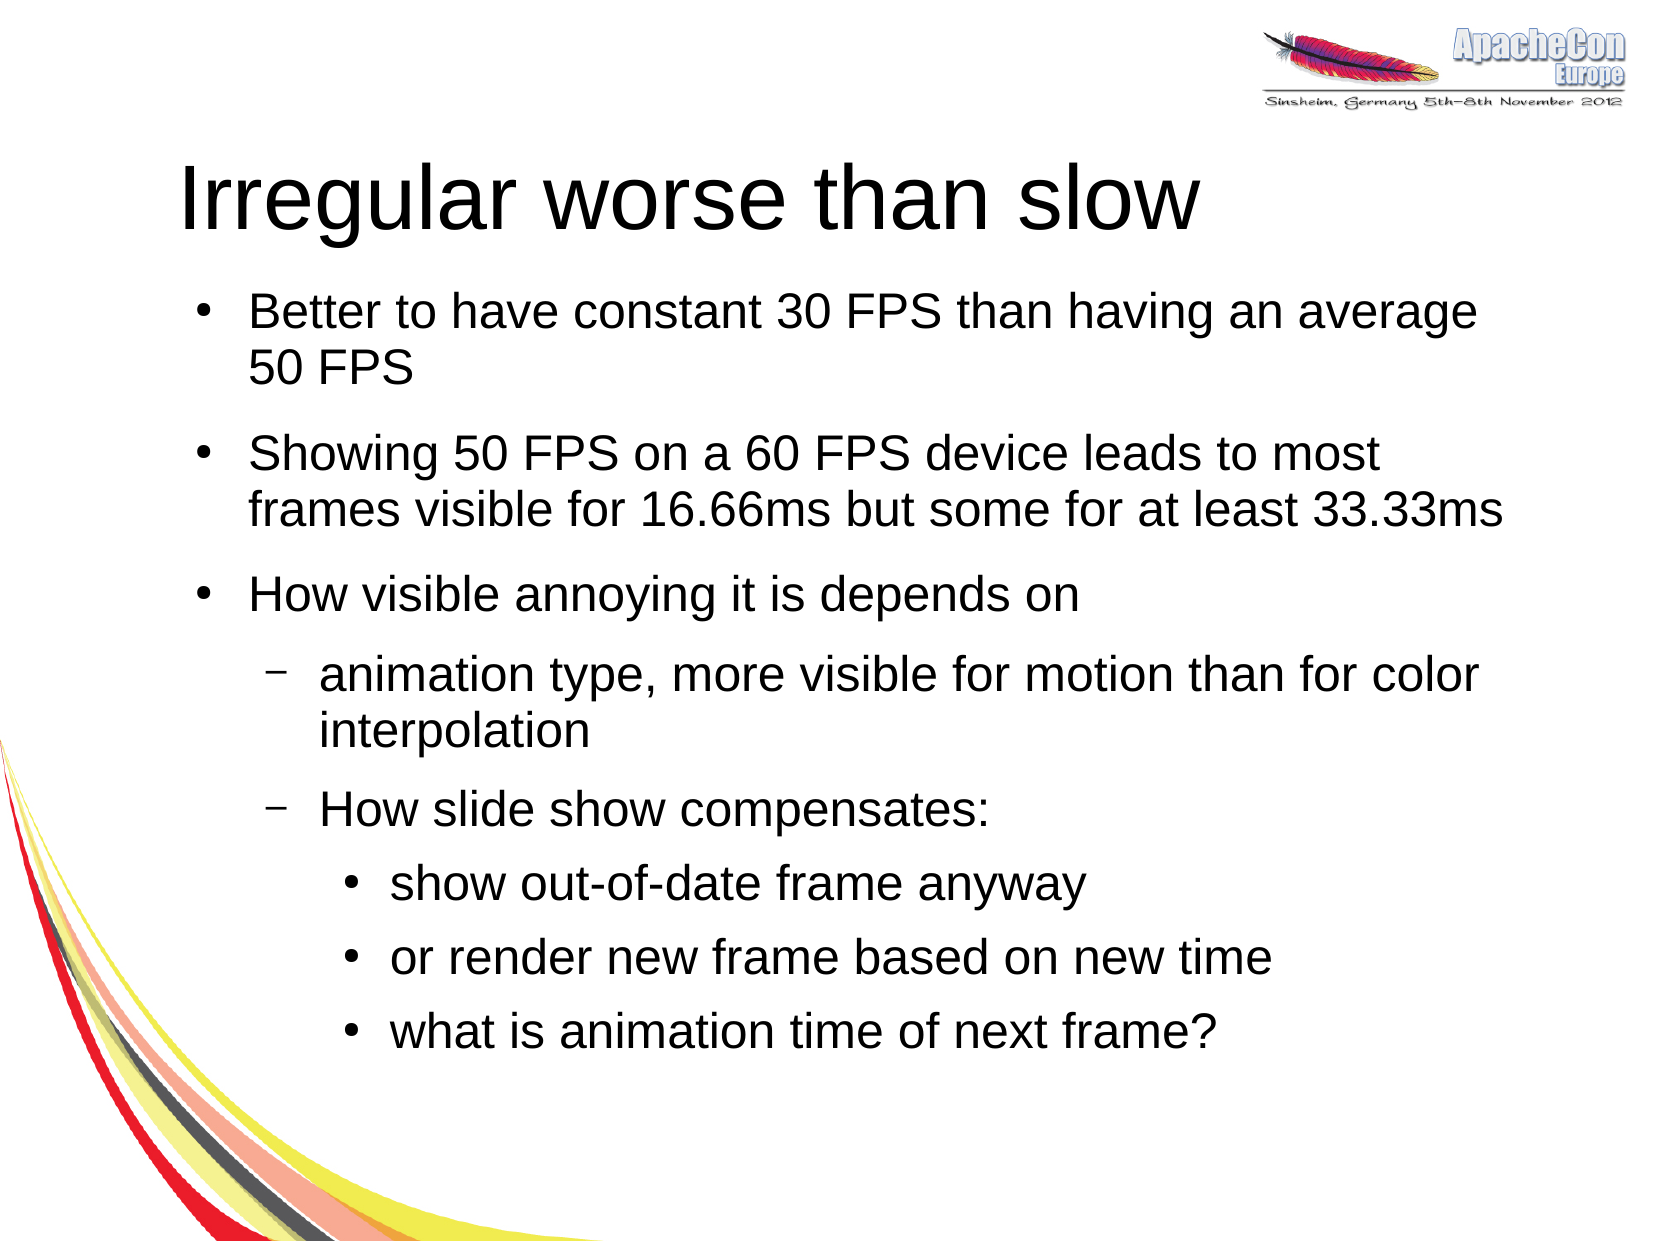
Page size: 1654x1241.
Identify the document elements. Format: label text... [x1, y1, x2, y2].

list Better to have constant 30 FPS than having an average 50 FPS Showing 50 FPS on a 60 FPS device leads to most frames visible for 16.66ms but some for at least 33.33ms How visible annoying it is depends on animation type, more visible for motion than for color interpolation How slide show compensates: show out-of-date frame anyway or render new frame based on new time what is animation time of next frame? [177, 283, 1536, 1059]
title Irregular worse than slow [177, 141, 1536, 254]
picture [0, 0, 1654, 1241]
